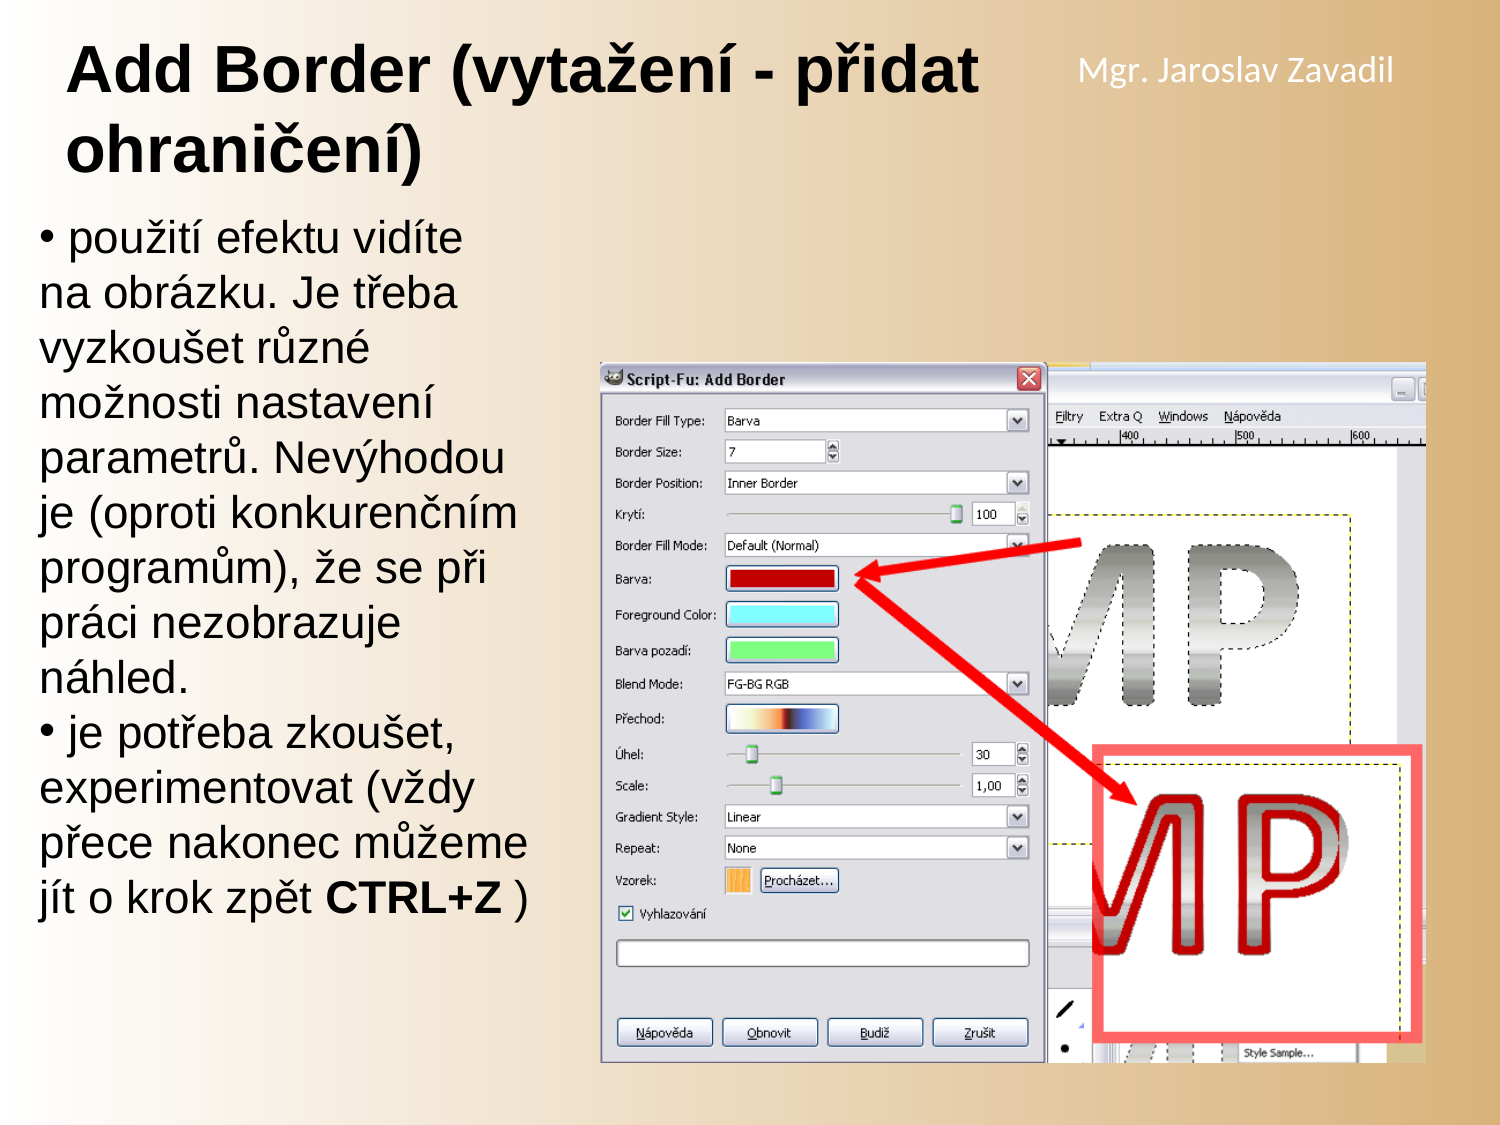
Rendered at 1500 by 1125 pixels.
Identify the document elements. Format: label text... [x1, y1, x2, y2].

title Add Border (vytažení - přidat ohraničení) [50, 18, 1176, 194]
text_box Mgr. Jaroslav Zavadil [1176, 37, 1450, 98]
text_box použití efektu vidíte na obrázku. Je třeba vyzkoušet různé možnosti nastavení parametrů. Nevýhodou je (oproti konkurenčním programům), že se při práci nezobrazuje náhled. je potřeba zkoušet, experimentovat (vždy přece nakonec můžeme jít o krok zpět CTRL+Z ) [24, 199, 563, 986]
picture [600, 362, 1426, 1063]
